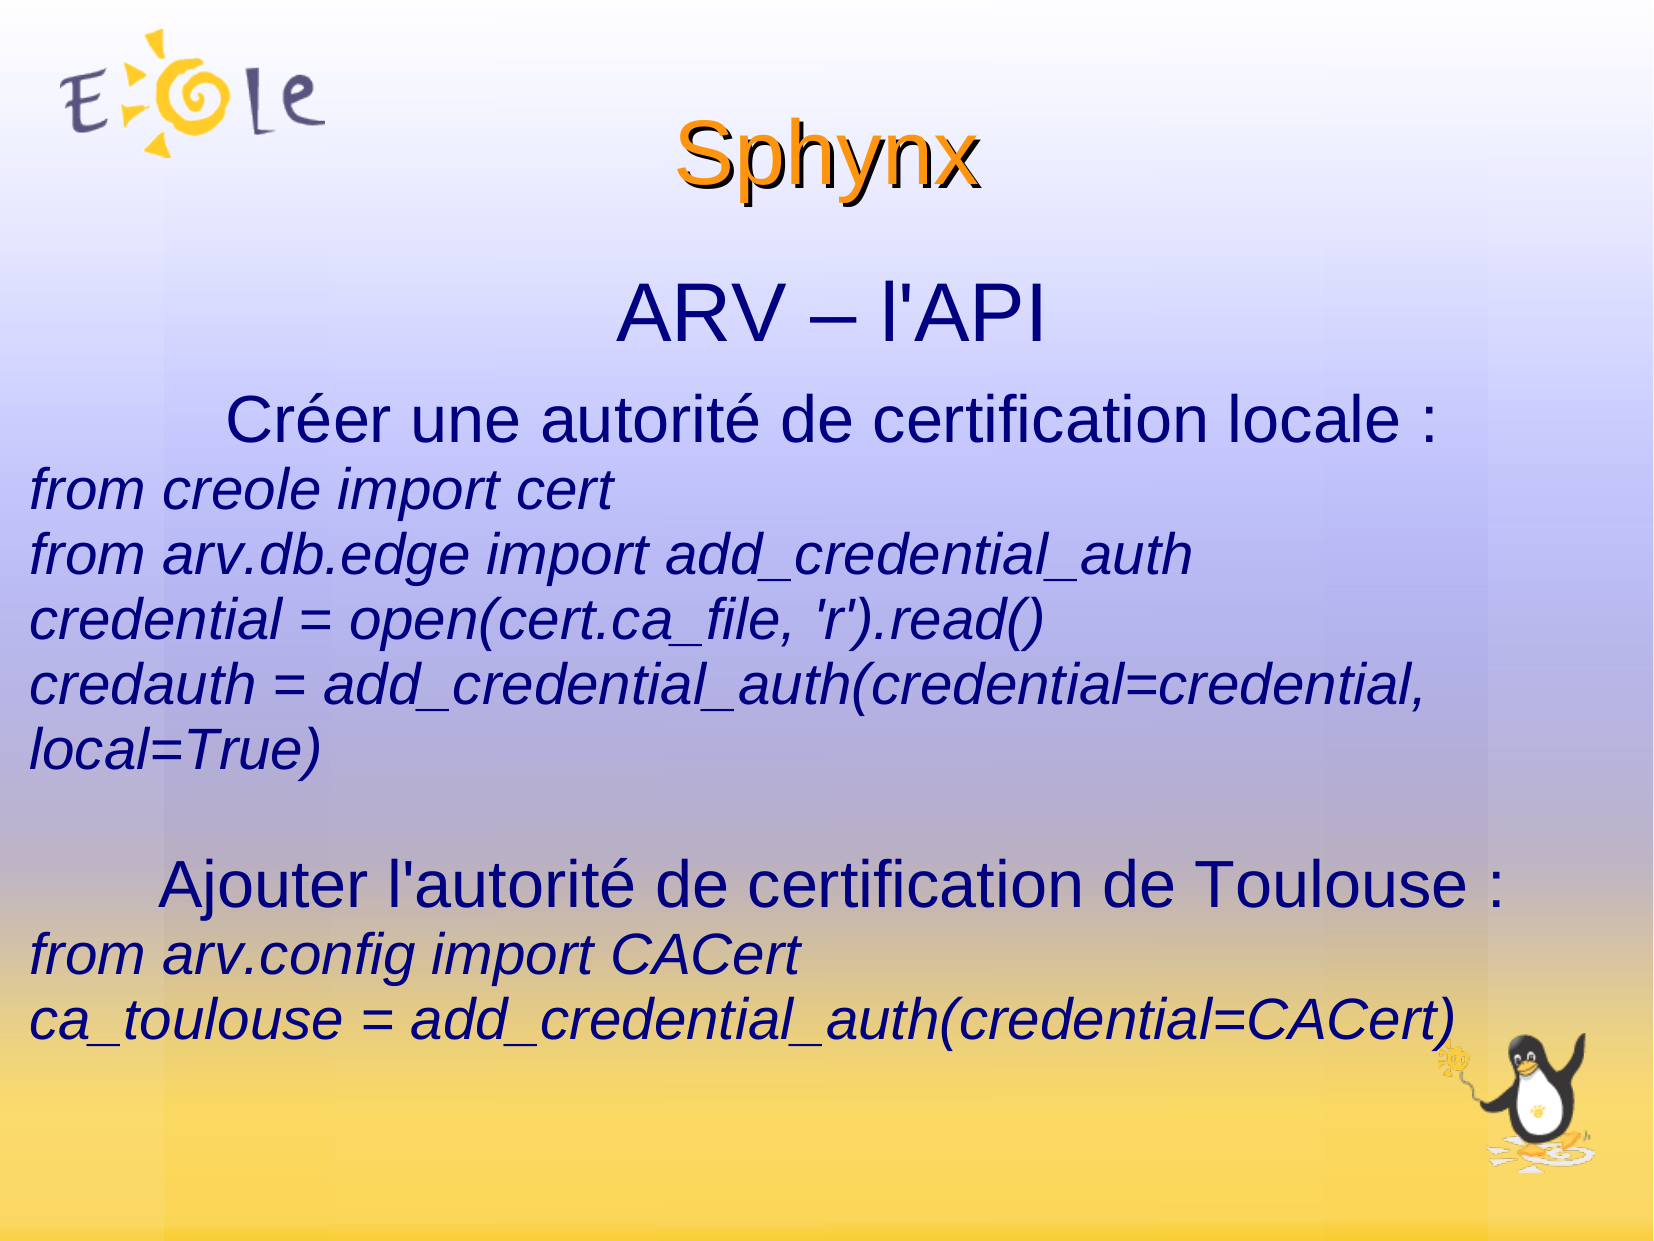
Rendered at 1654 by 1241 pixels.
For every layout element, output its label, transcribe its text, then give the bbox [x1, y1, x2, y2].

title Sphynx [82, 49, 1571, 257]
picture [0, 0, 1654, 1241]
list ARV – l'API Créer une autorité de certification locale : from creole import cert from arv.db.edge import add_credential_auth credential = open(cert.ca_file, 'r').read() credauth = add_credential_auth(credential=credential, local=True) Ajouter l'autorité de certification de Toulouse : from arv.config import CACert ca_toulouse = add_credential_auth(credential=CACert) [29, 265, 1636, 1154]
